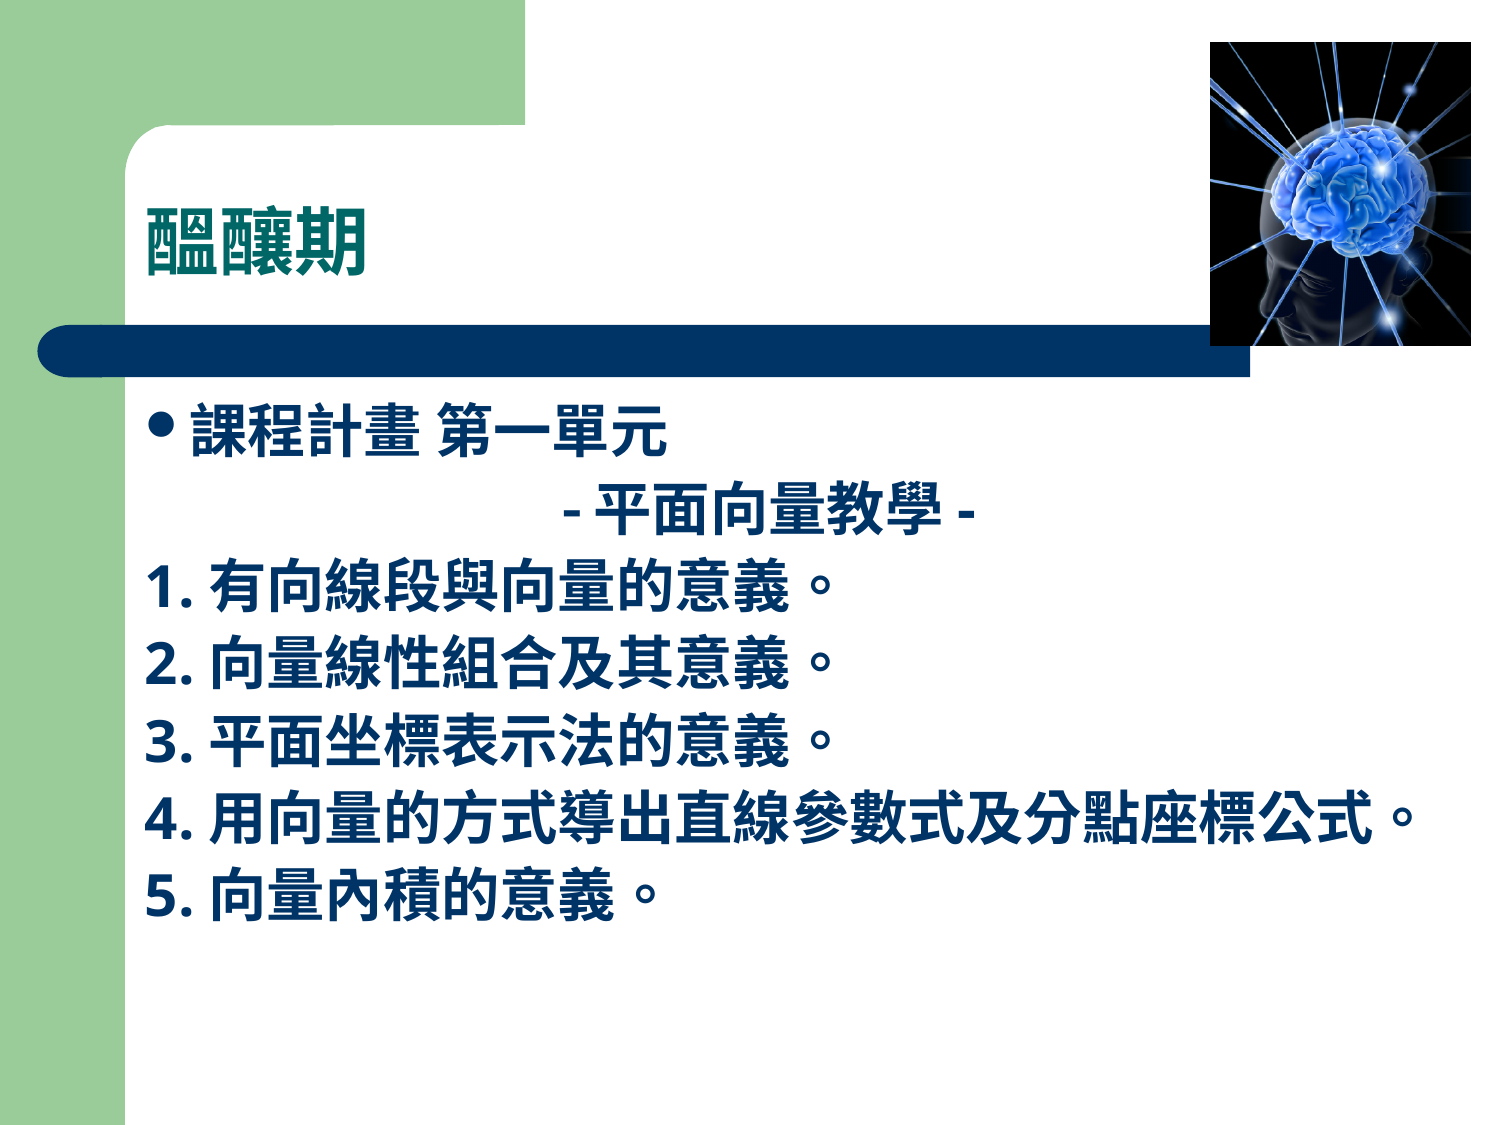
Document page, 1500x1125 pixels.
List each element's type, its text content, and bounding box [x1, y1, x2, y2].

list 課程計畫 第一單元 -平面向量教學- 1.有向線段與向量的意義。 2.向量線性組合及其意義。 3.平面坐標表示法的意義。 4.用向量的方式導出直線參數式及分點座標公式。 5.向量內積的意義。 [137, 387, 1400, 999]
picture [1210, 42, 1471, 346]
title 醞釀期 [136, 136, 1210, 301]
